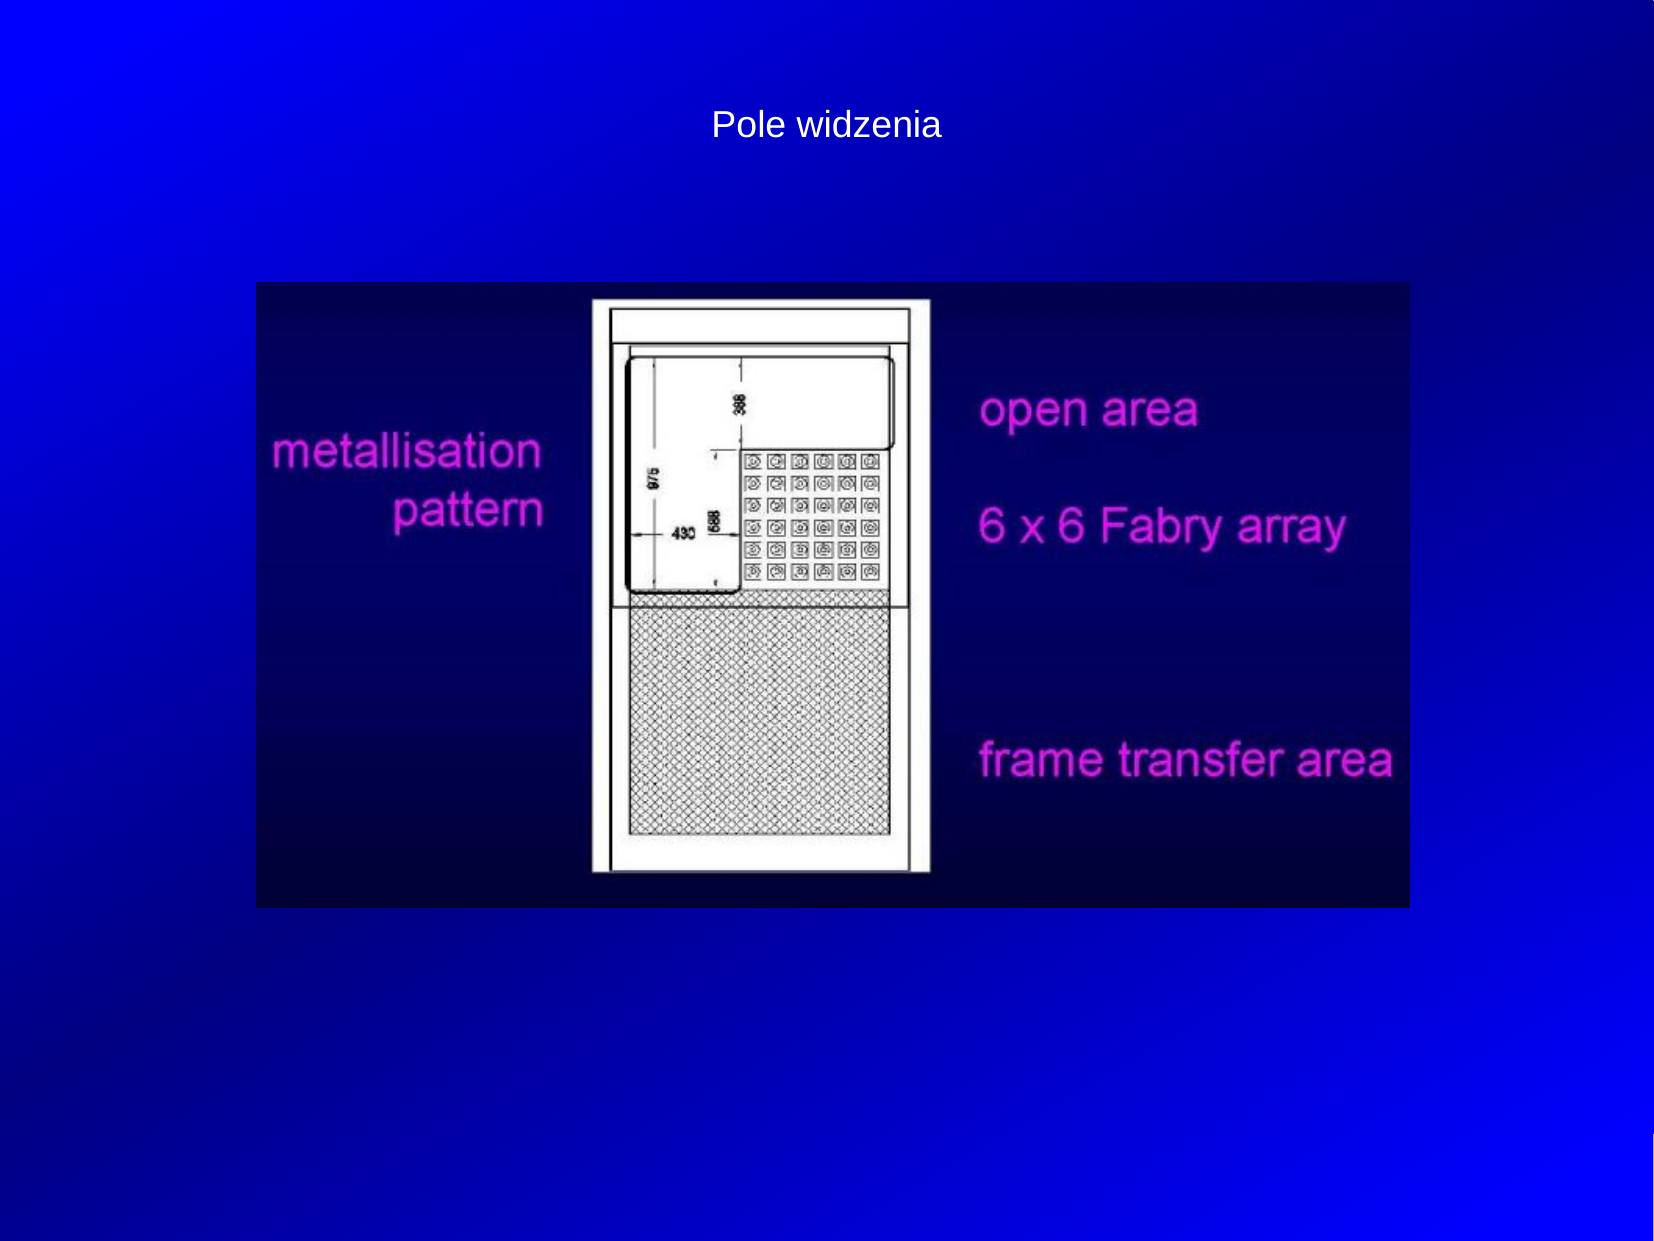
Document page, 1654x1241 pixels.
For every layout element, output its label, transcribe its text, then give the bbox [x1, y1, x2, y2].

picture [256, 282, 1410, 908]
text_box Pole widzenia [696, 96, 957, 154]
